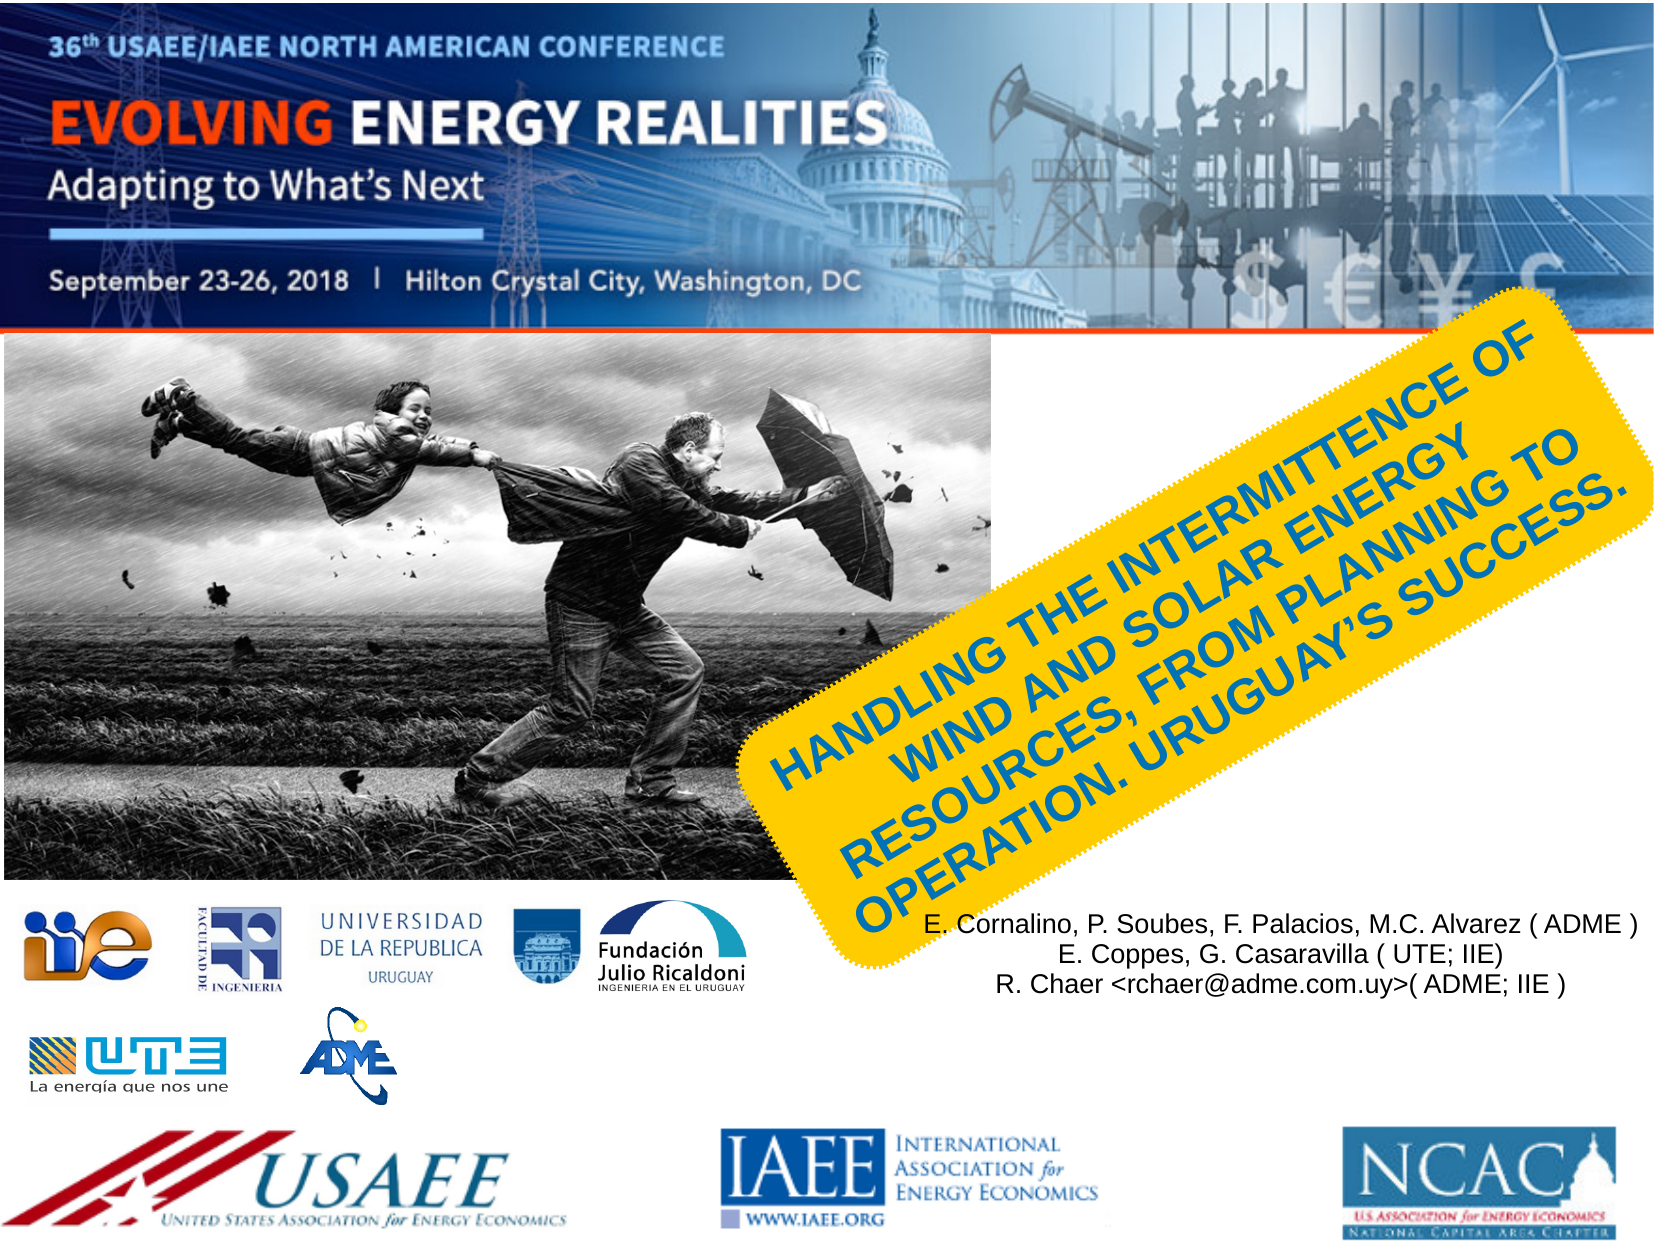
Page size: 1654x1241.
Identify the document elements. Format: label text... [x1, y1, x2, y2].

picture [0, 3, 1654, 1241]
title HANDLING THE INTERMITTENCE OF WIND AND SOLAR ENERGY RESOURCES, FROM PLANNING TO OPERATION. URUGUAY’S SUCCESS. [721, 272, 1654, 984]
subtitle E. Cornalino, P. Soubes, F. Palacios, M.C. Alvarez ( ADME ) E. Coppes, G. Casaravilla ( UTE; IIE) R. Chaer <rchaer@adme.com.uy>( ADME; IIE ) [896, 888, 1654, 1021]
picture [1028, 516, 1654, 888]
